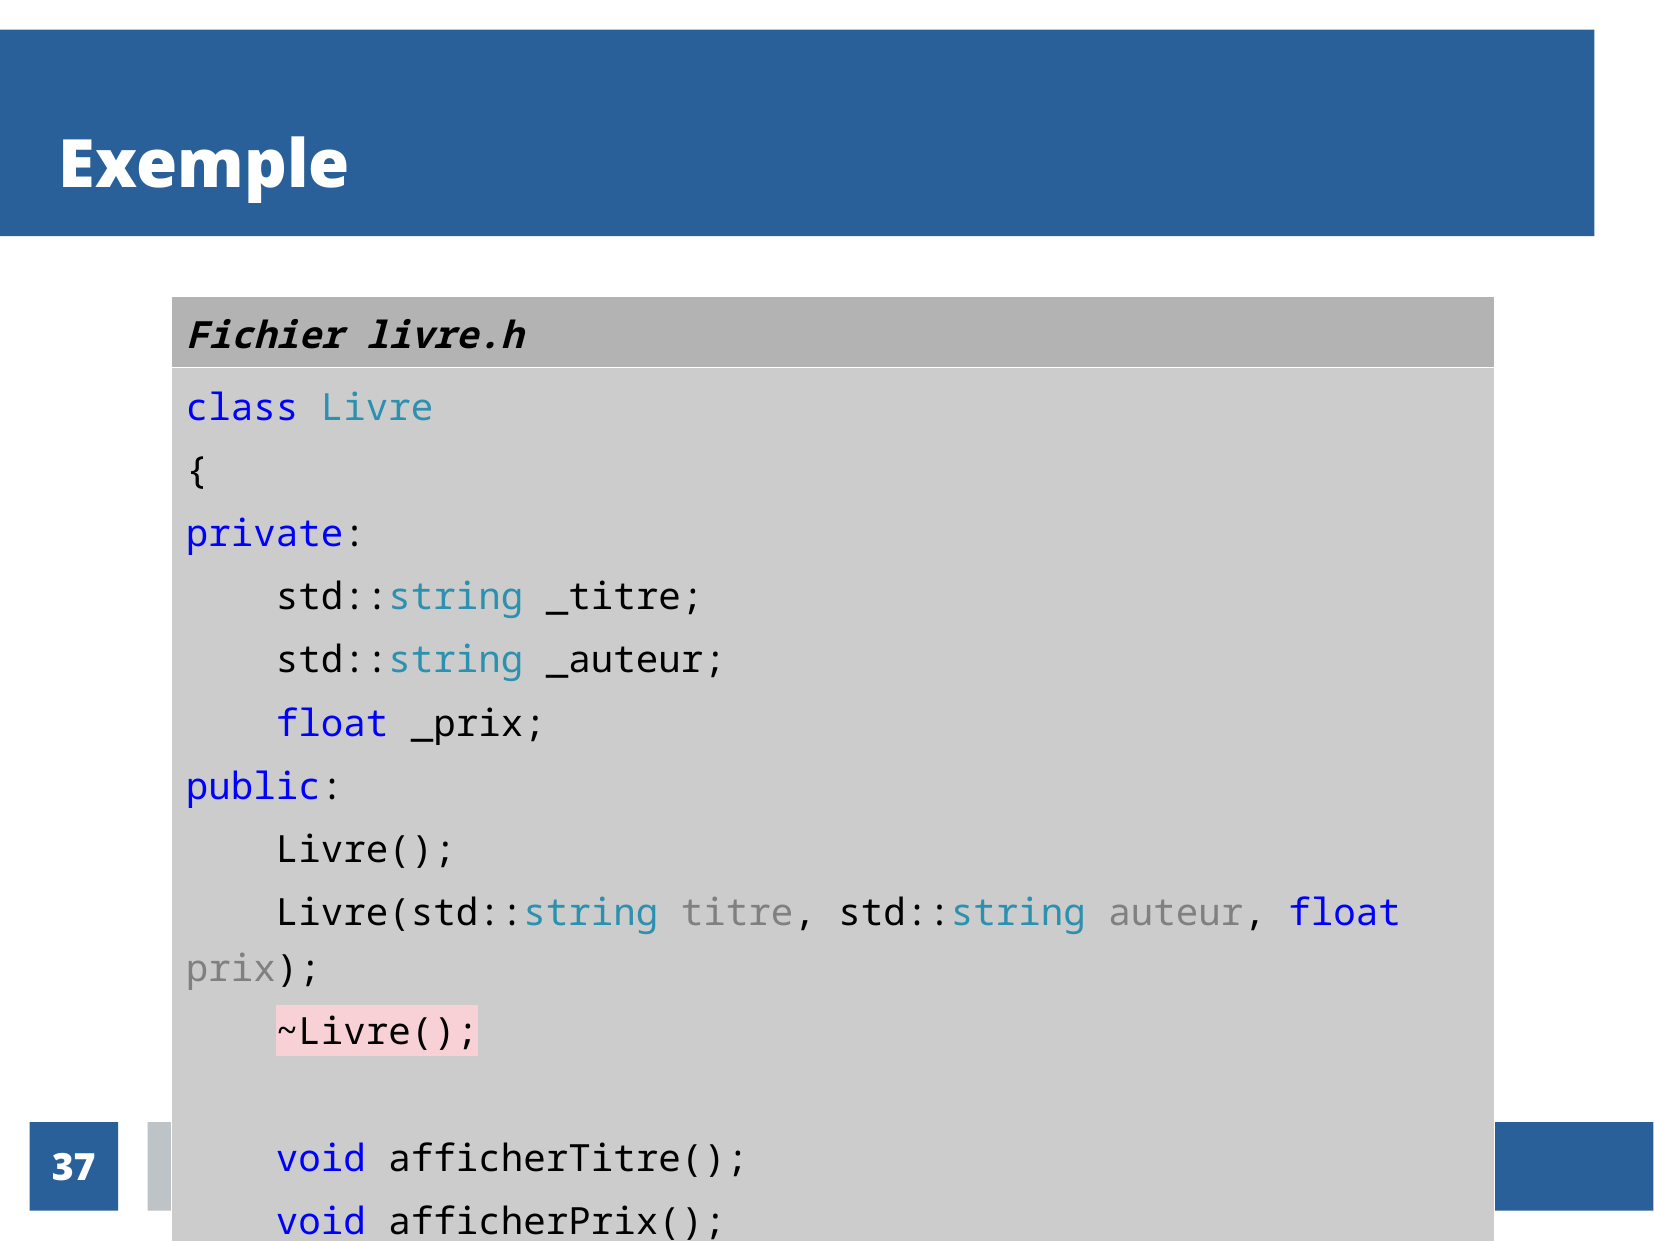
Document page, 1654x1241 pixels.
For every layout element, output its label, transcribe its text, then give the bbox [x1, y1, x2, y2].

table_header Fichier livre.h [172, 297, 1494, 367]
table_cell class Livre { private: std::string _titre; std::string _auteur; float _prix; public: Livre(); Livre(std::string titre, std::string auteur, float prix); ~Livre(); void afficherTitre(); void afficherPrix(); }; [172, 368, 1494, 1241]
title Exemple [59, 59, 1595, 207]
